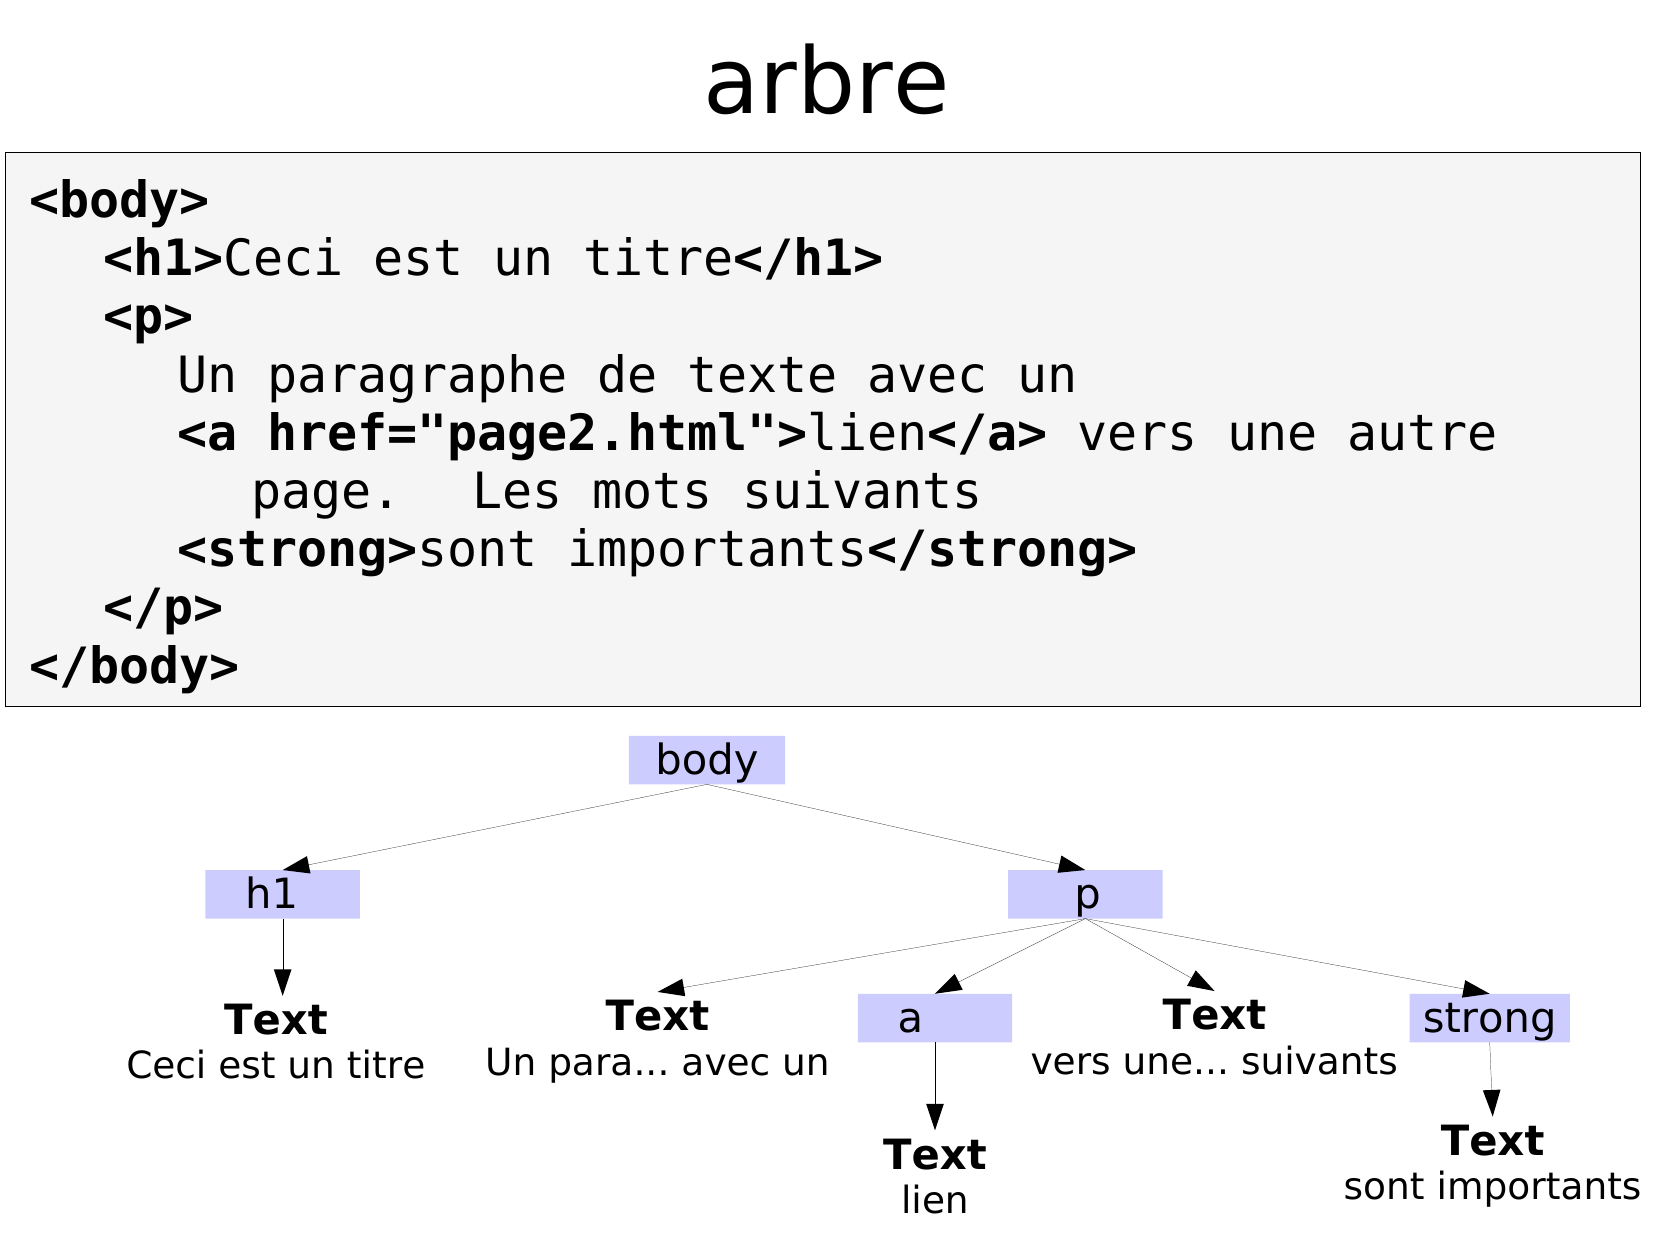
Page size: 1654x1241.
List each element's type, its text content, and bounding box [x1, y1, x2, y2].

text_box [5, 152, 1641, 707]
text_box Text Un para... avec un [485, 991, 799, 1085]
text_box Text vers une... suivants [1030, 991, 1362, 1084]
text_box Text sont importants [1343, 1116, 1613, 1209]
text_box strong [1409, 993, 1565, 1043]
text_box Text Ceci est un titre [126, 995, 440, 1088]
text_box <body> <h1>Ceci est un titre</h1> <p> Un paragraphe de texte avec un <a href="page2.html">lien</a> vers une autre page. Les mots suivants <strong>sont importants</strong> </p> </body> [29, 170, 1622, 695]
text_box h1 [205, 870, 360, 919]
title arbre [136, 17, 1518, 143]
text_box a [857, 993, 1013, 1043]
text_box p [1008, 870, 1163, 919]
text_box body [628, 735, 770, 785]
text_box Text lien [883, 1130, 977, 1223]
